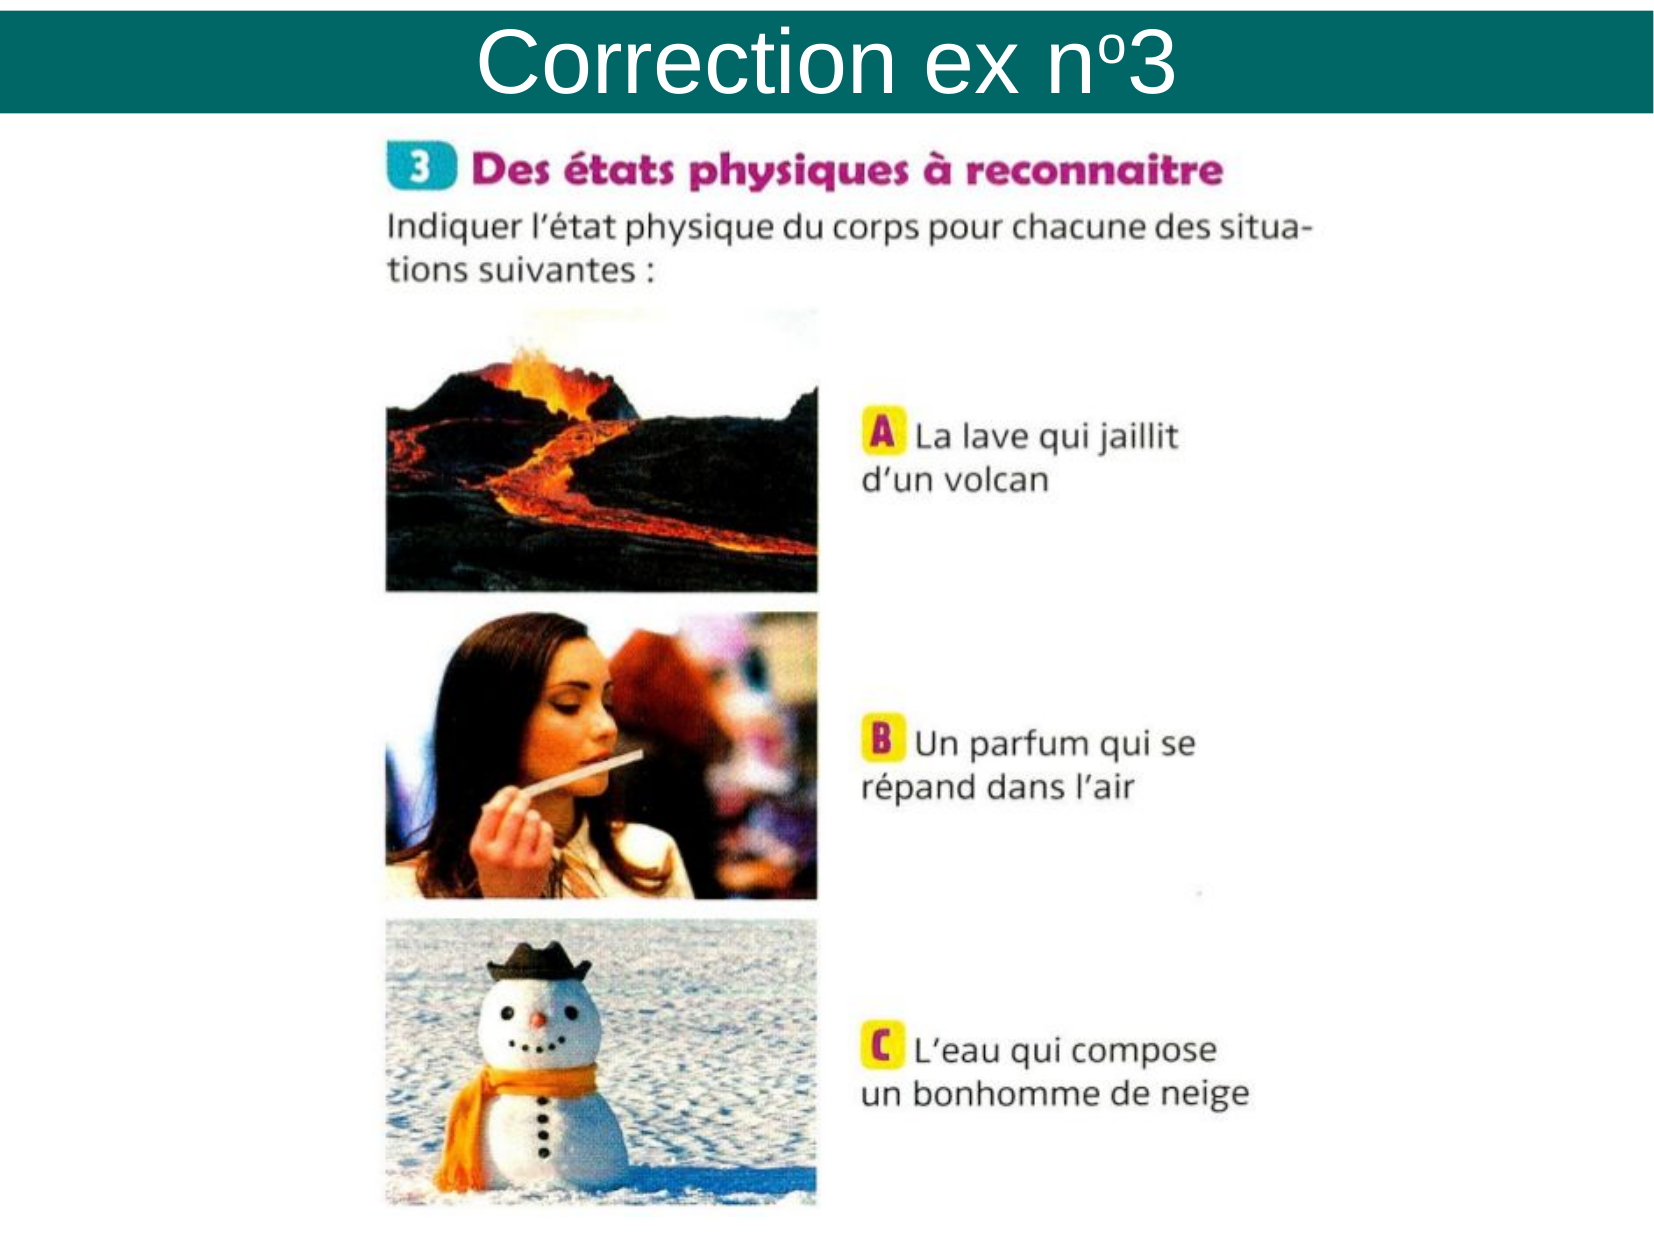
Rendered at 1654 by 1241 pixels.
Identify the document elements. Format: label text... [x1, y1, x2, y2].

title Correction ex no3 [0, 10, 1654, 114]
subtitle [11, 129, 1642, 1229]
picture [372, 126, 1326, 1217]
